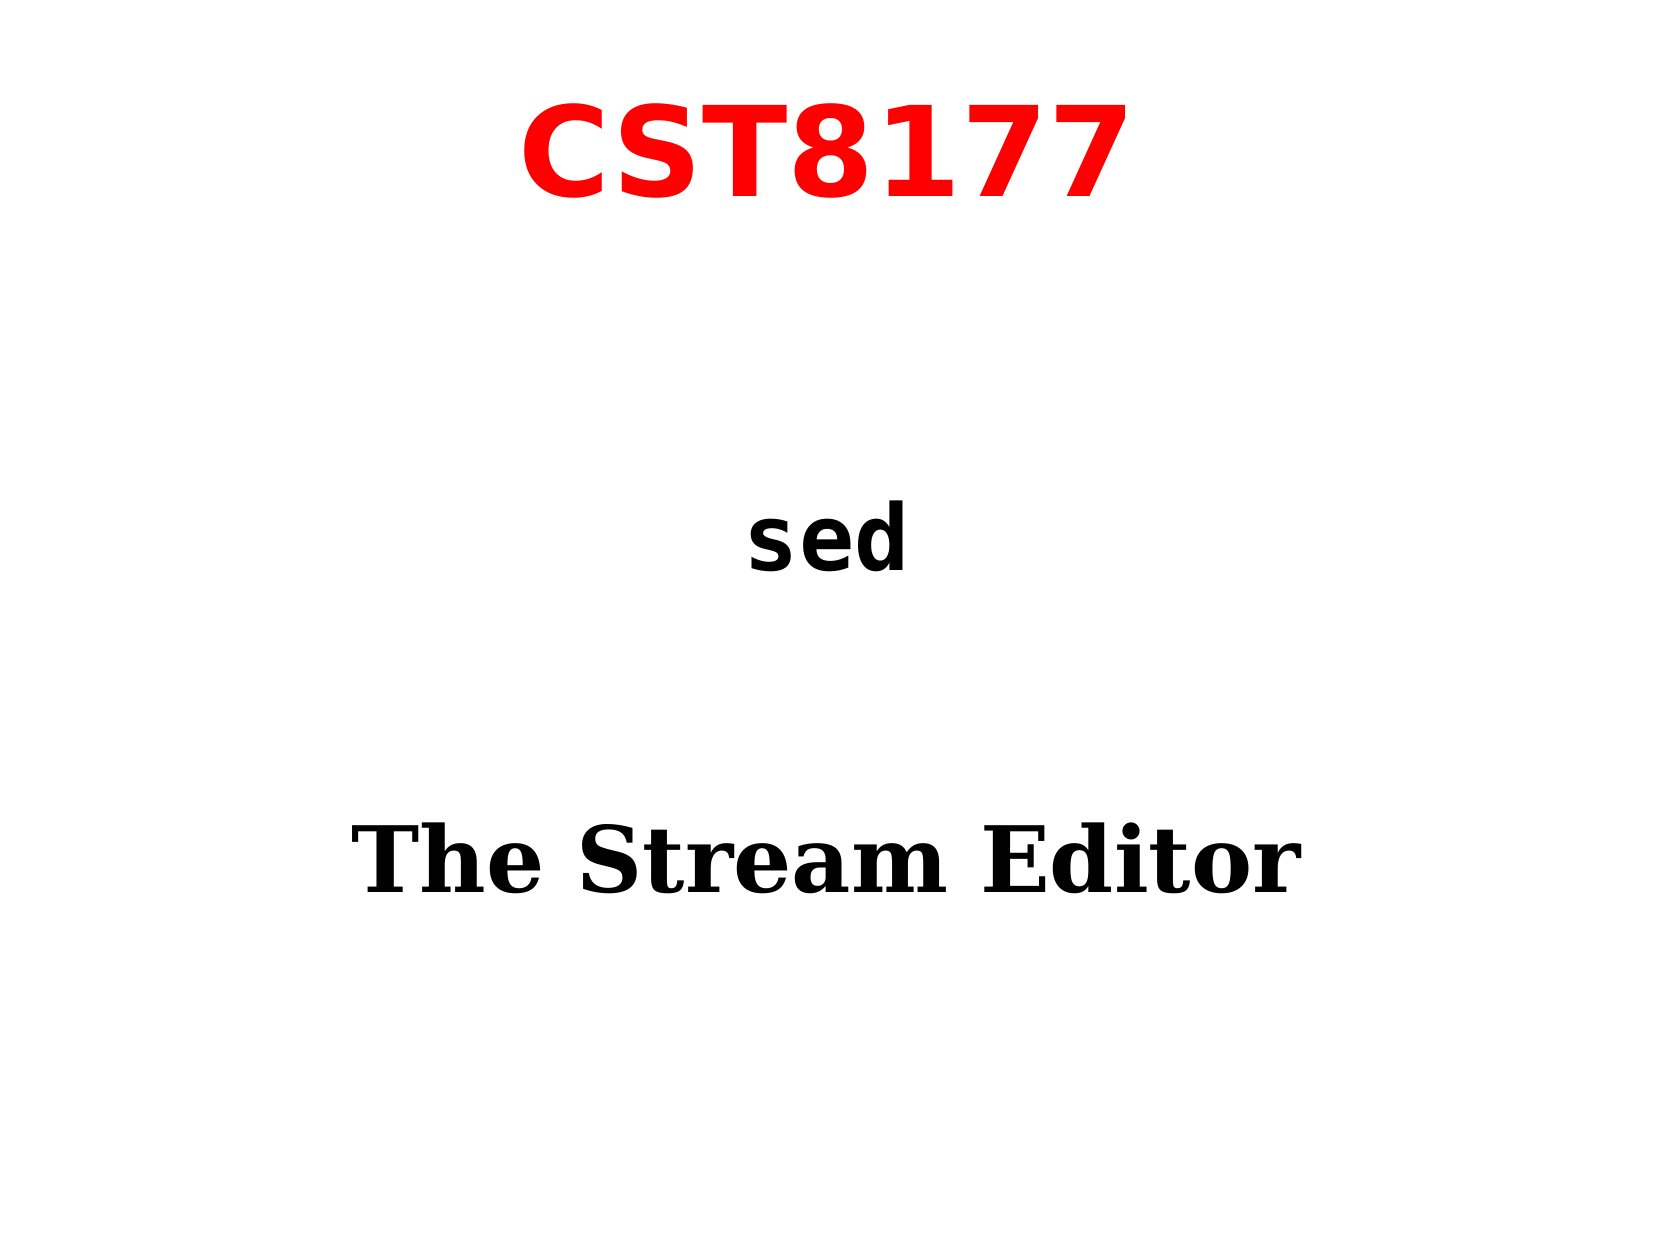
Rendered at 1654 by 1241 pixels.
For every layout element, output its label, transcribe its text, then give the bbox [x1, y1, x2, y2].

subtitle sed The Stream Editor [82, 290, 1571, 1109]
title CST8177 [82, 49, 1571, 257]
